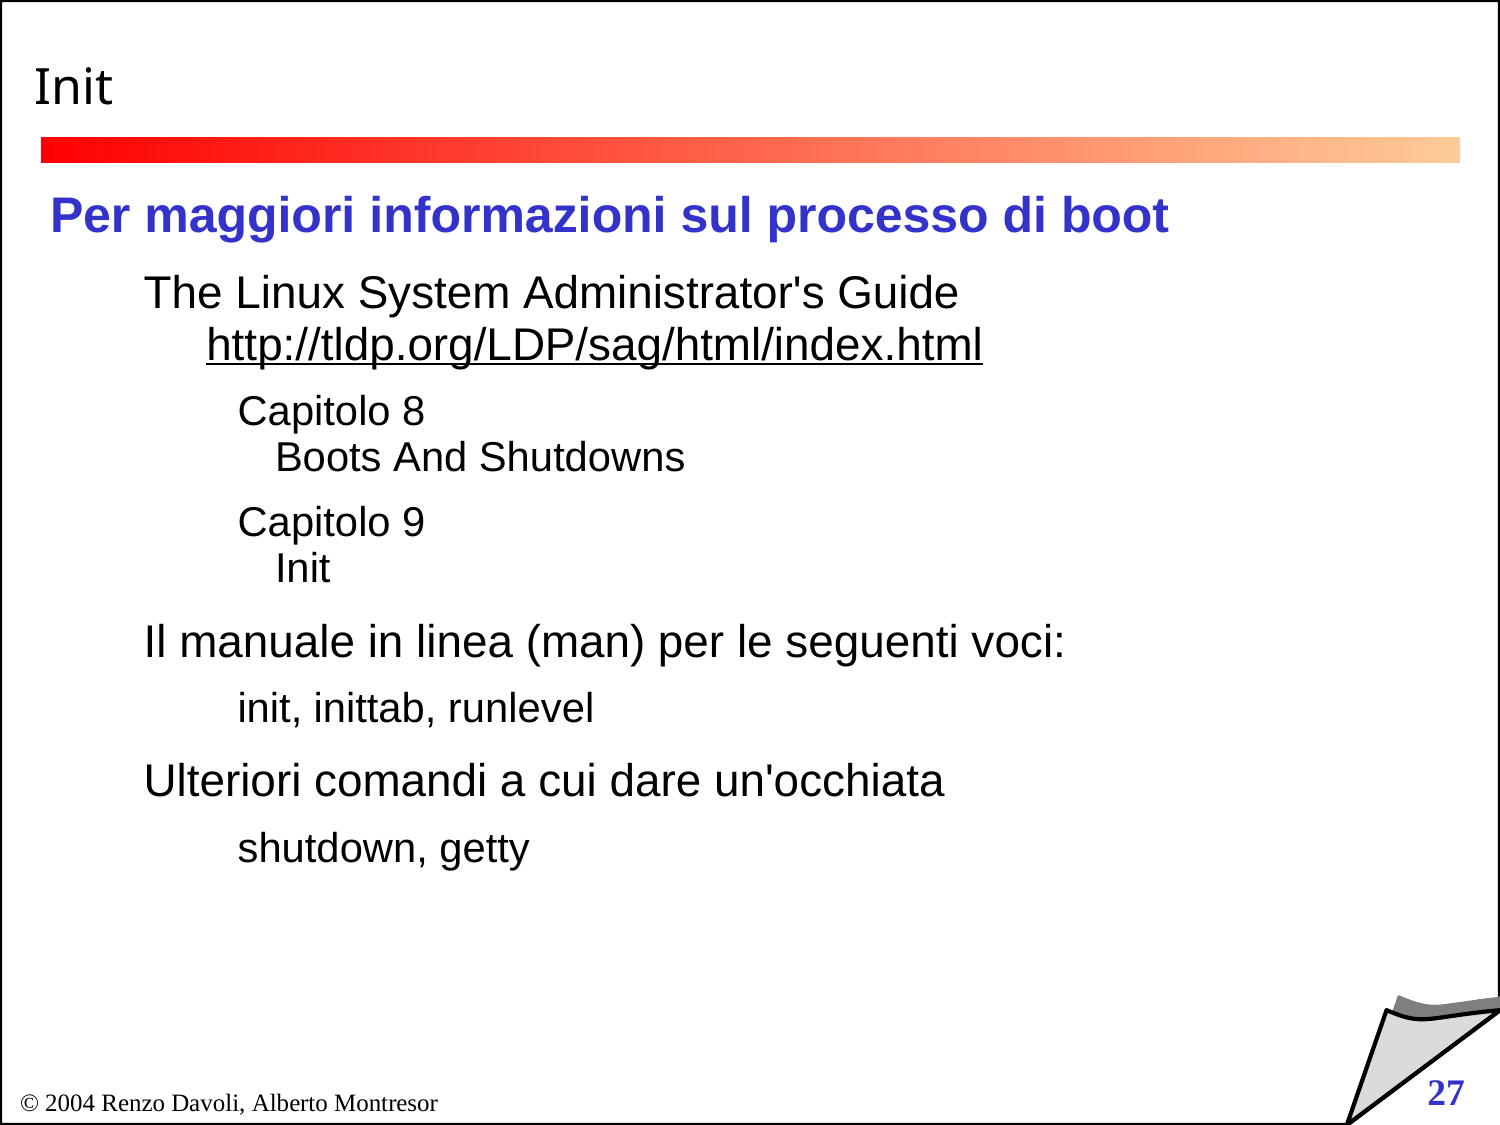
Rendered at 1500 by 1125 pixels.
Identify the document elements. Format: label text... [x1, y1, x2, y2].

list Per maggiori informazioni sul processo di boot The Linux System Administrator's Guide http://tldp.org/LDP/sag/html/index.html Capitolo 8 Boots And Shutdowns Capitolo 9 Init Il manuale in linea (man) per le seguenti voci: init, inittab, runlevel Ulteriori comandi a cui dare un'occhiata shutdown, getty [50, 187, 1450, 872]
title Init [34, 44, 1466, 131]
